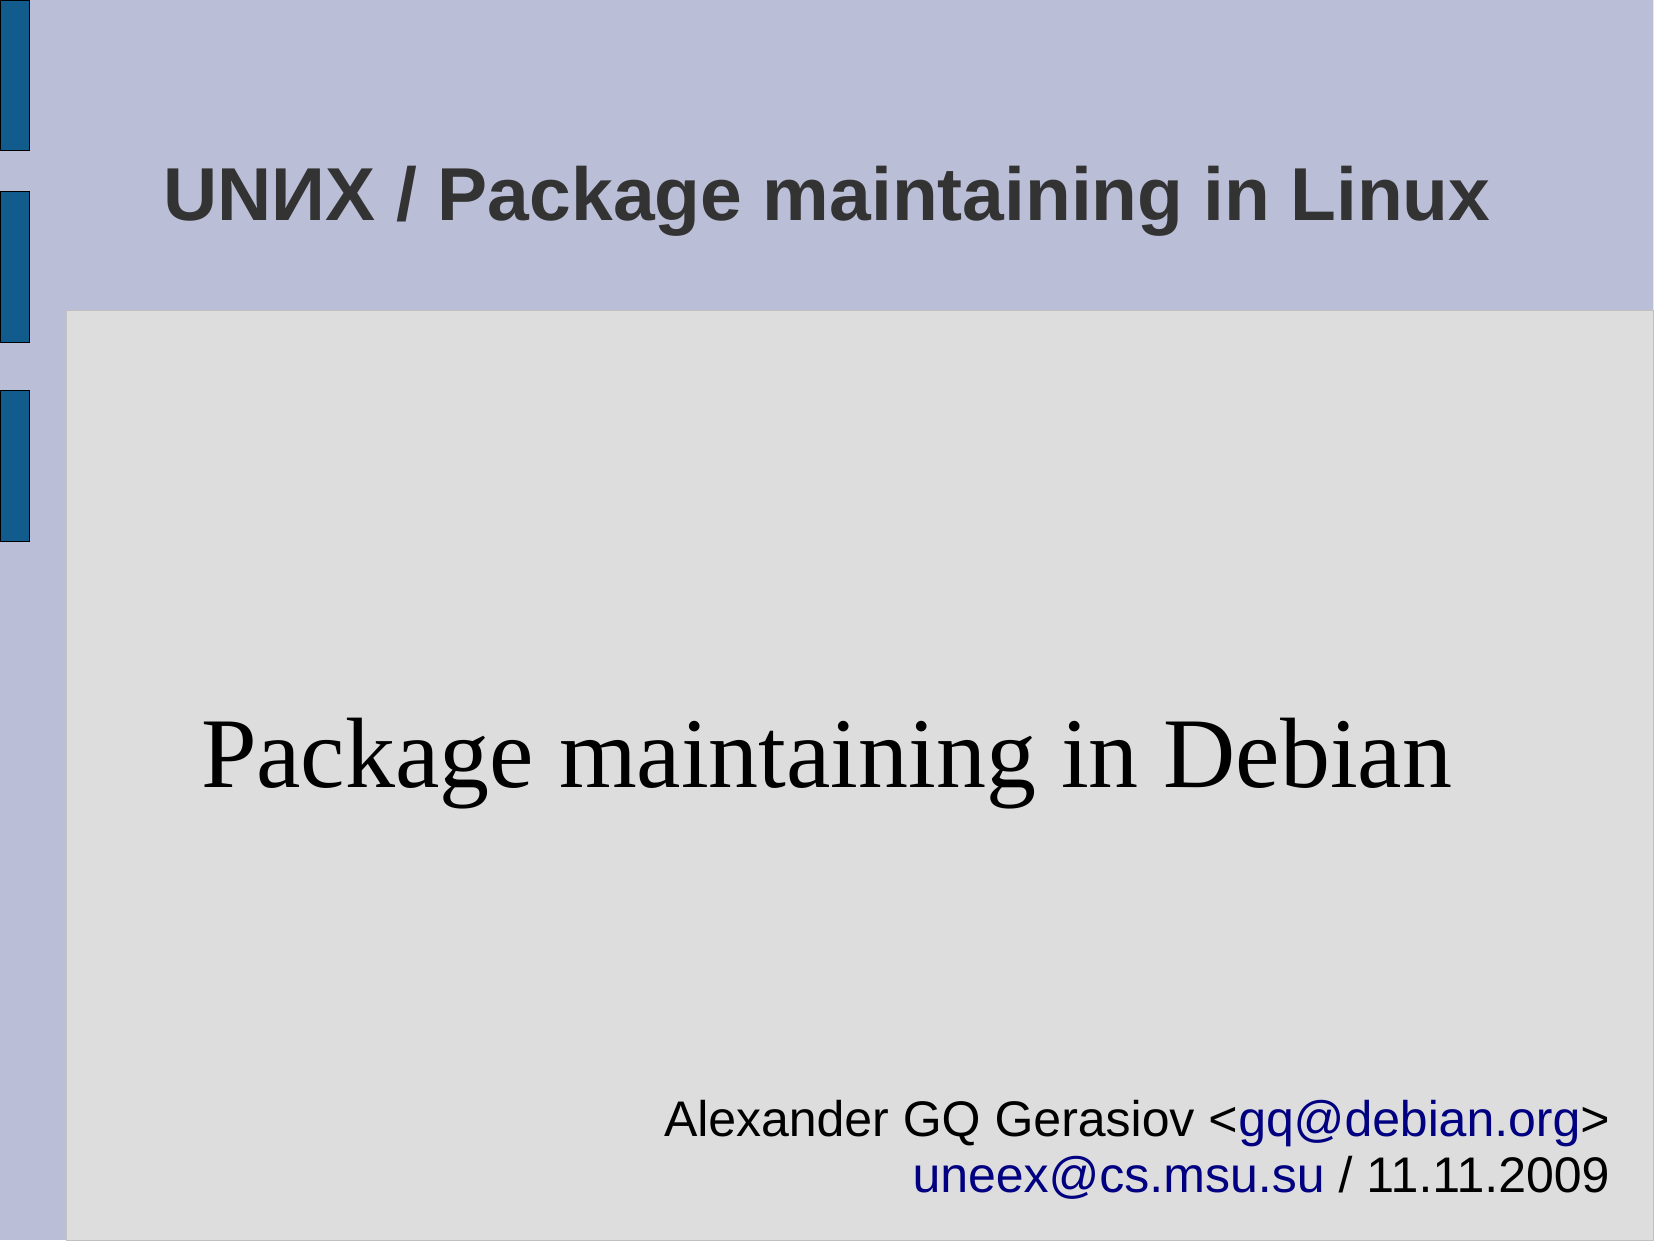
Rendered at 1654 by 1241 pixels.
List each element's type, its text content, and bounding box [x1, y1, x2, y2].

title UNИX / Package maintaining in Linux [121, 91, 1534, 299]
text_box Alexander GQ Gerasiov <gq@debian.org> uneex@cs.msu.su / 11.11.2009 [649, 1084, 1625, 1211]
subtitle Package maintaining in Debian [121, 352, 1534, 1156]
